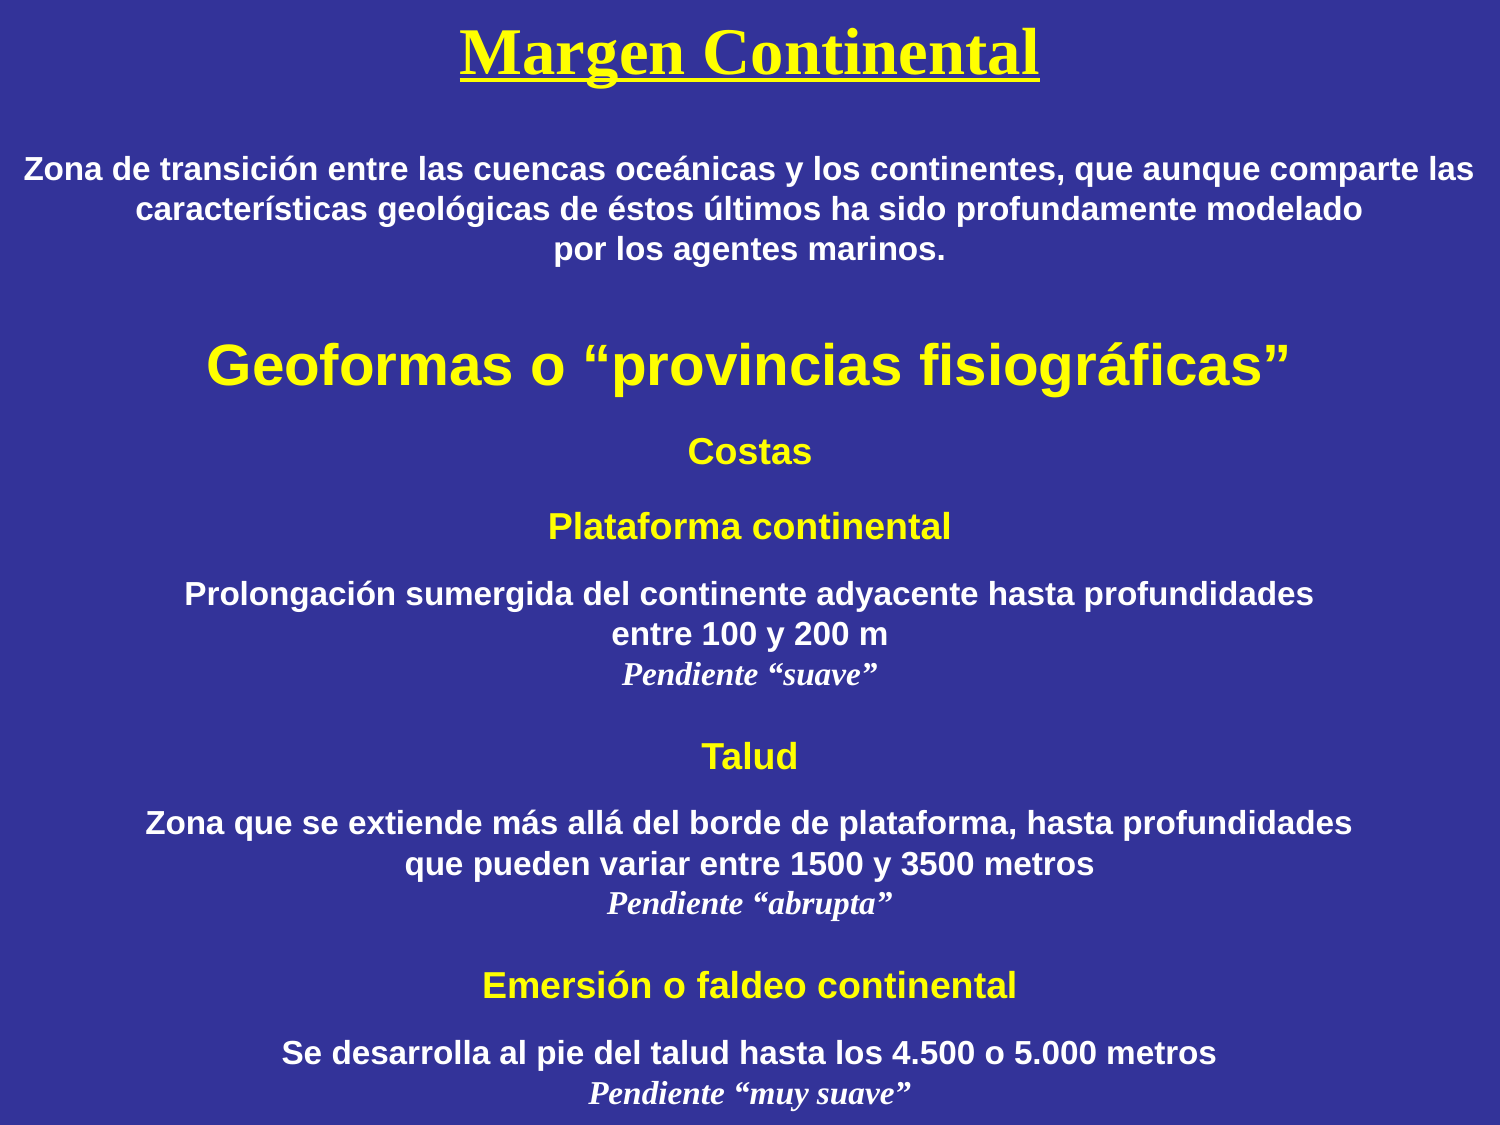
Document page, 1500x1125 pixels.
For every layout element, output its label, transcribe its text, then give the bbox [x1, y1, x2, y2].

text_box Margen Continental Zona de transición entre las cuencas oceánicas y los continentes, que aunque comparte las características geológicas de éstos últimos ha sido profundamente modelado por los agentes marinos. Geoformas o “provincias fisiográficas” Costas Plataforma continental Prolongación sumergida del continente adyacente hasta profundidades entre 100 y 200 m Pendiente “suave” Talud Zona que se extiende más allá del borde de plataforma, hasta profundidades que pueden variar entre 1500 y 3500 metros Pendiente “abrupta” Emersión o faldeo continental Se desarrolla al pie del talud hasta los 4.500 o 5.000 metros Pendiente “muy suave” [0, 0, 1500, 1120]
